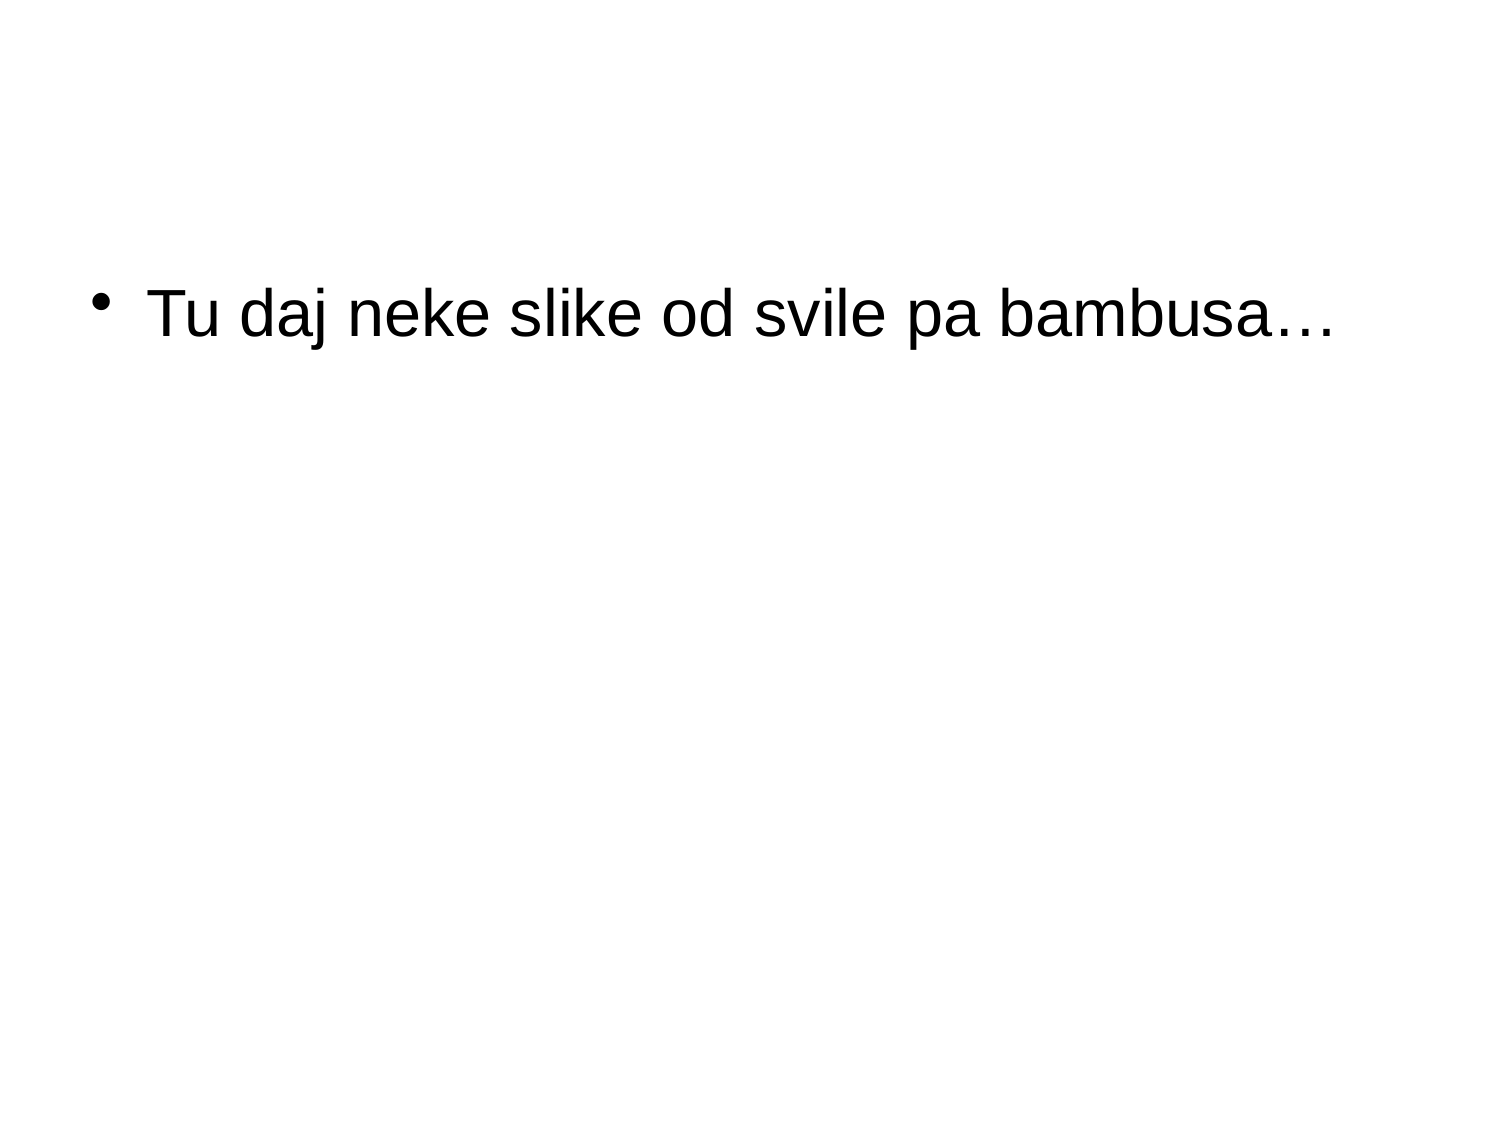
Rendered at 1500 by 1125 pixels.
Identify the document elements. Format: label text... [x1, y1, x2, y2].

list Tu daj neke slike od svile pa bambusa… [75, 262, 1425, 1005]
